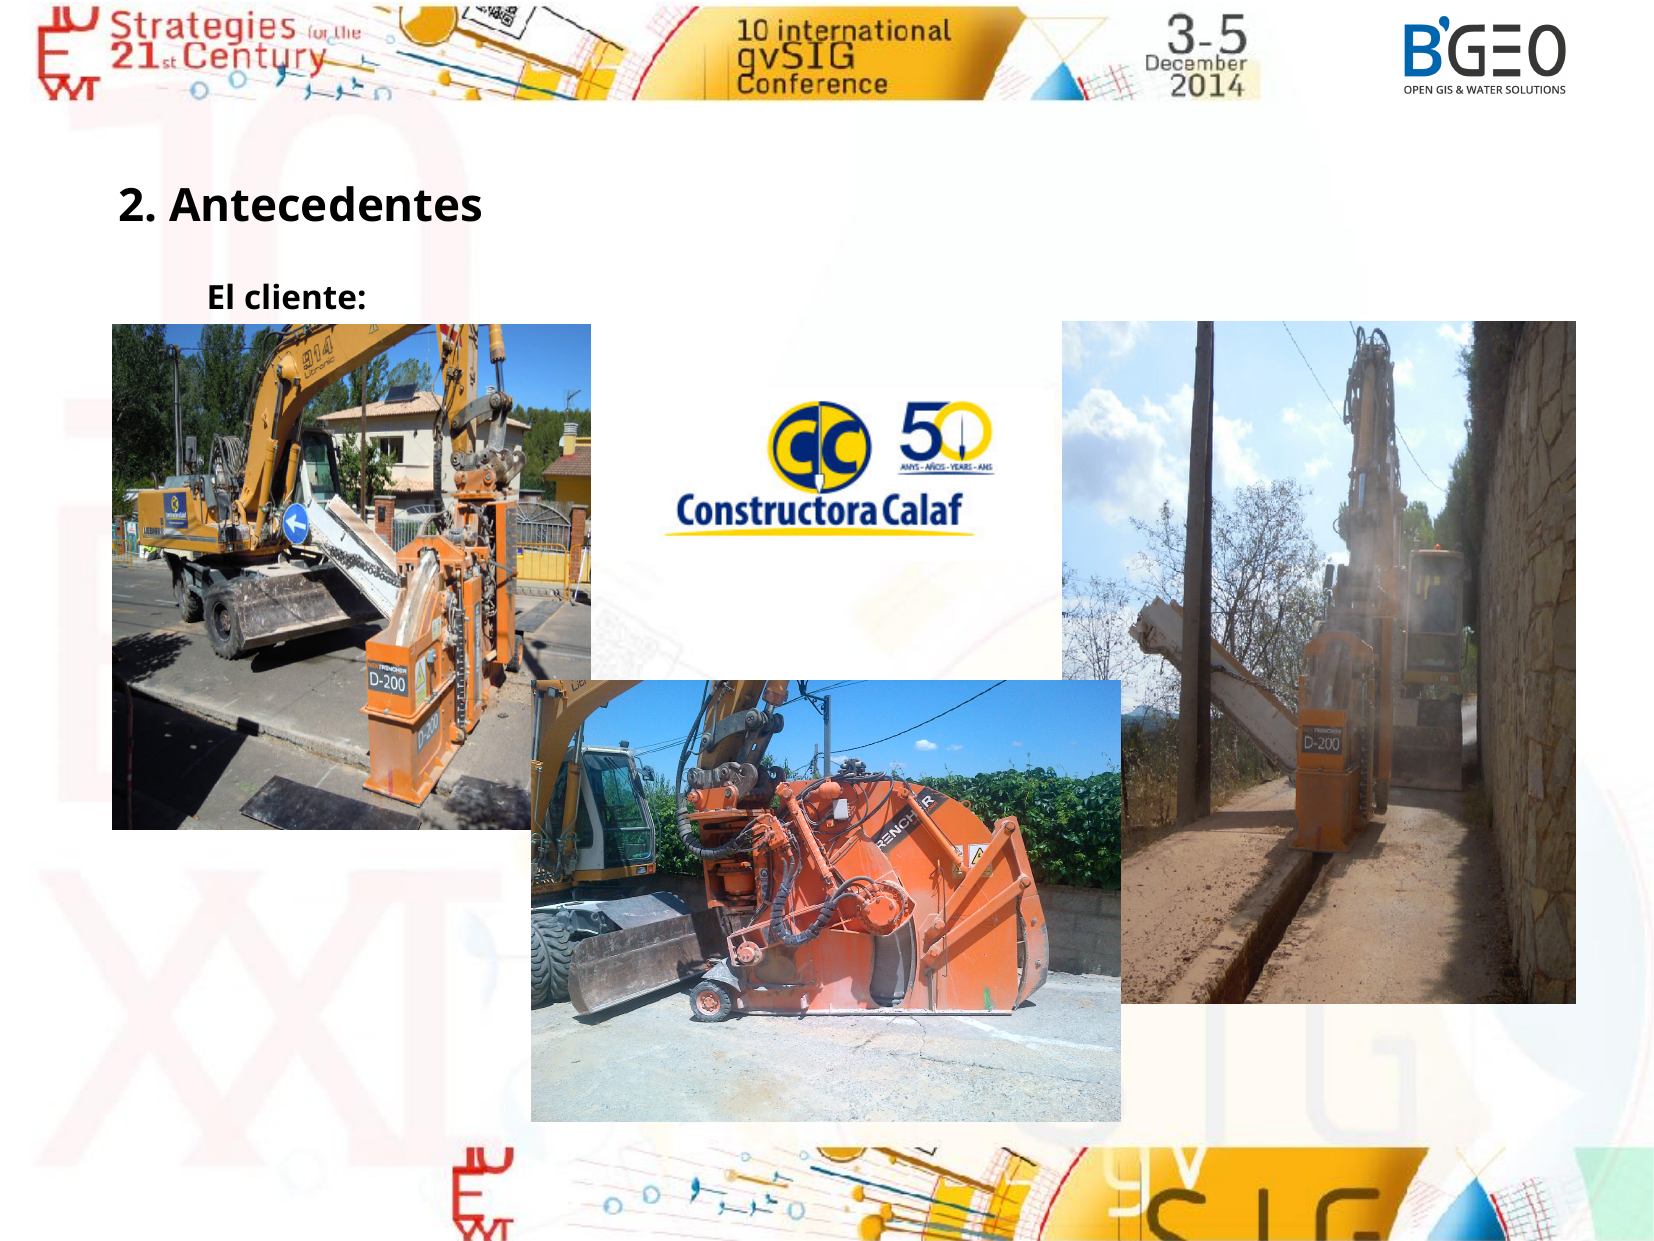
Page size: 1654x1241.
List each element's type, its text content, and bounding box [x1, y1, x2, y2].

picture [6, 2, 1654, 1241]
text_box 2. Antecedentes [118, 172, 1300, 235]
text_box El cliente: [206, 248, 1477, 402]
